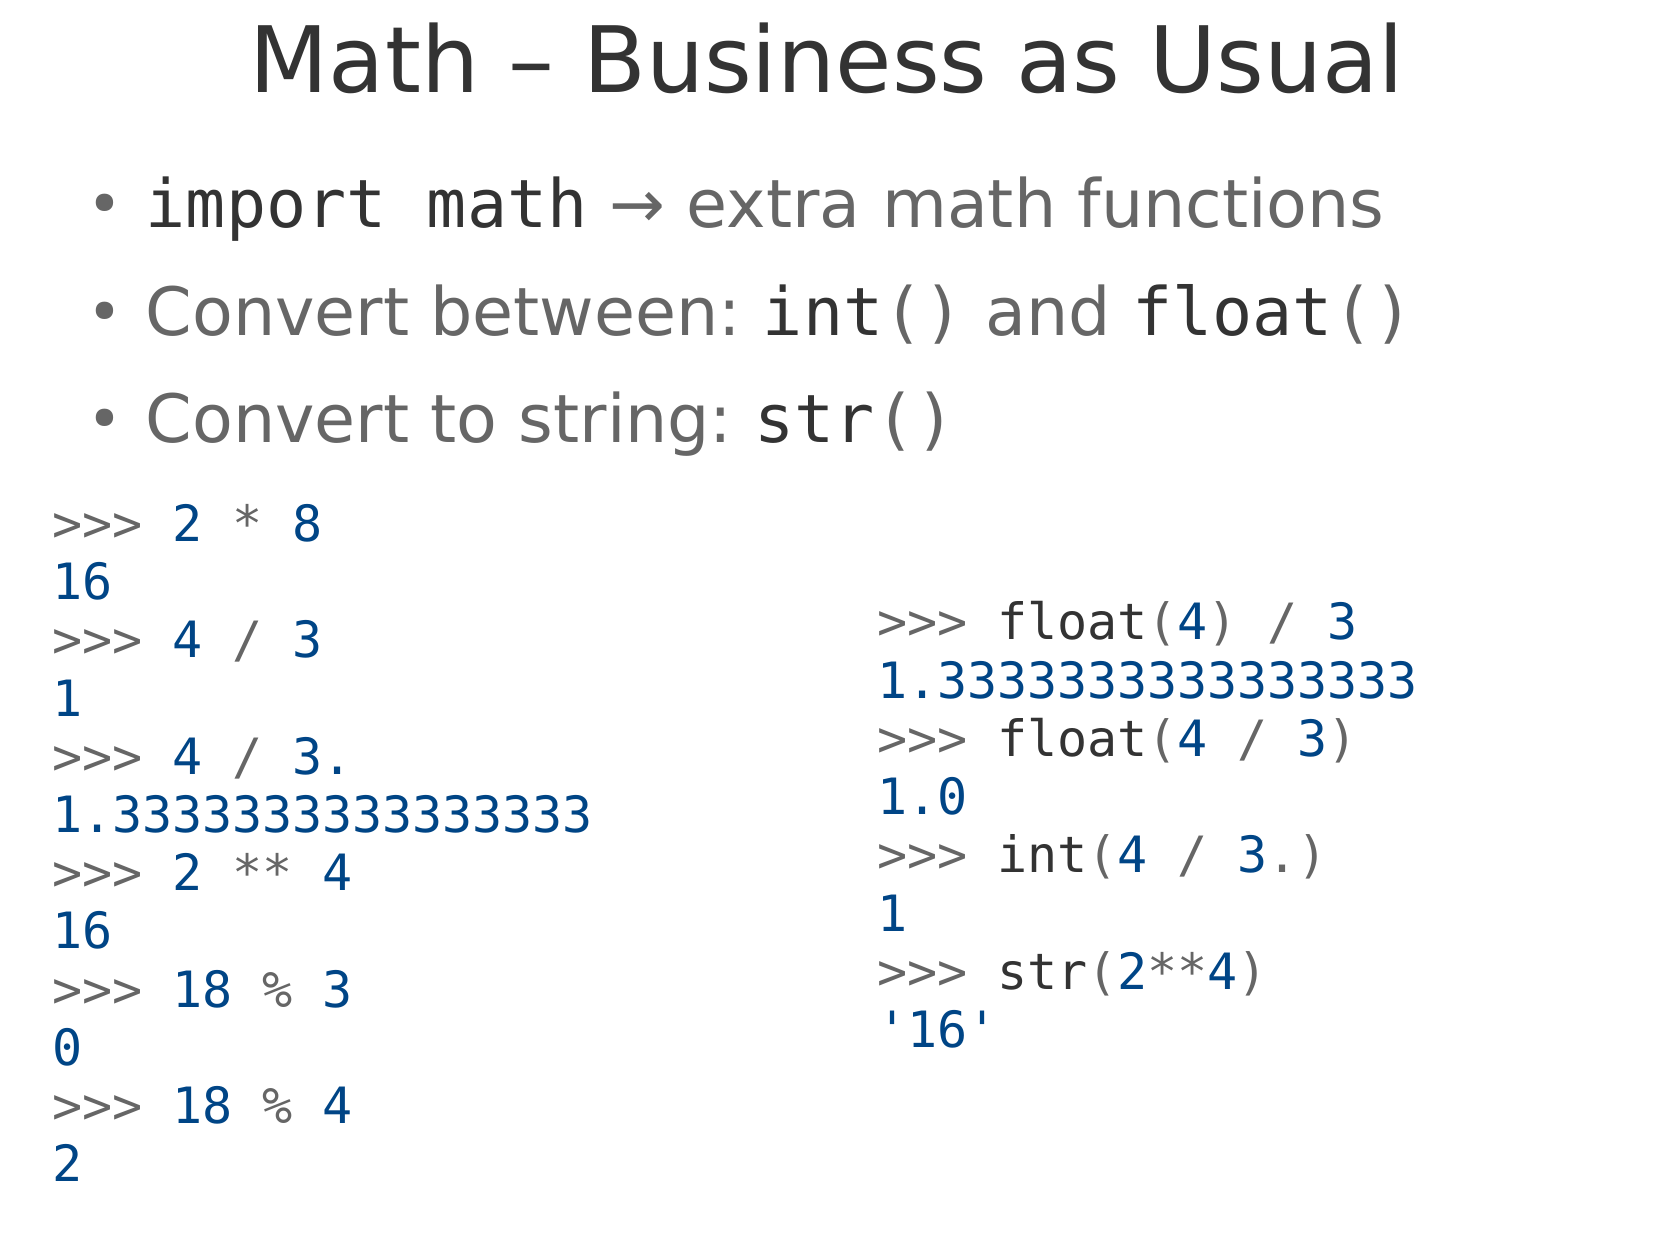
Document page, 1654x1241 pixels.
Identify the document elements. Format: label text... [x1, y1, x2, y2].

text_box >>> float(4) / 3 1.3333333333333333 >>> float(4 / 3) 1.0 >>> int(4 / 3.) 1 >>> str(2**4) '16' [862, 586, 1654, 1126]
list import math → extra math functions Convert between: int() and float() Convert to string: str() [75, 165, 1564, 985]
title Math – Business as Usual [84, 0, 1573, 157]
text_box >>> 2 * 8 16 >>> 4 / 3 1 >>> 4 / 3. 1.3333333333333333 >>> 2 ** 4 16 >>> 18 % 3 0 >>> 18 % 4 2 [37, 487, 638, 1241]
